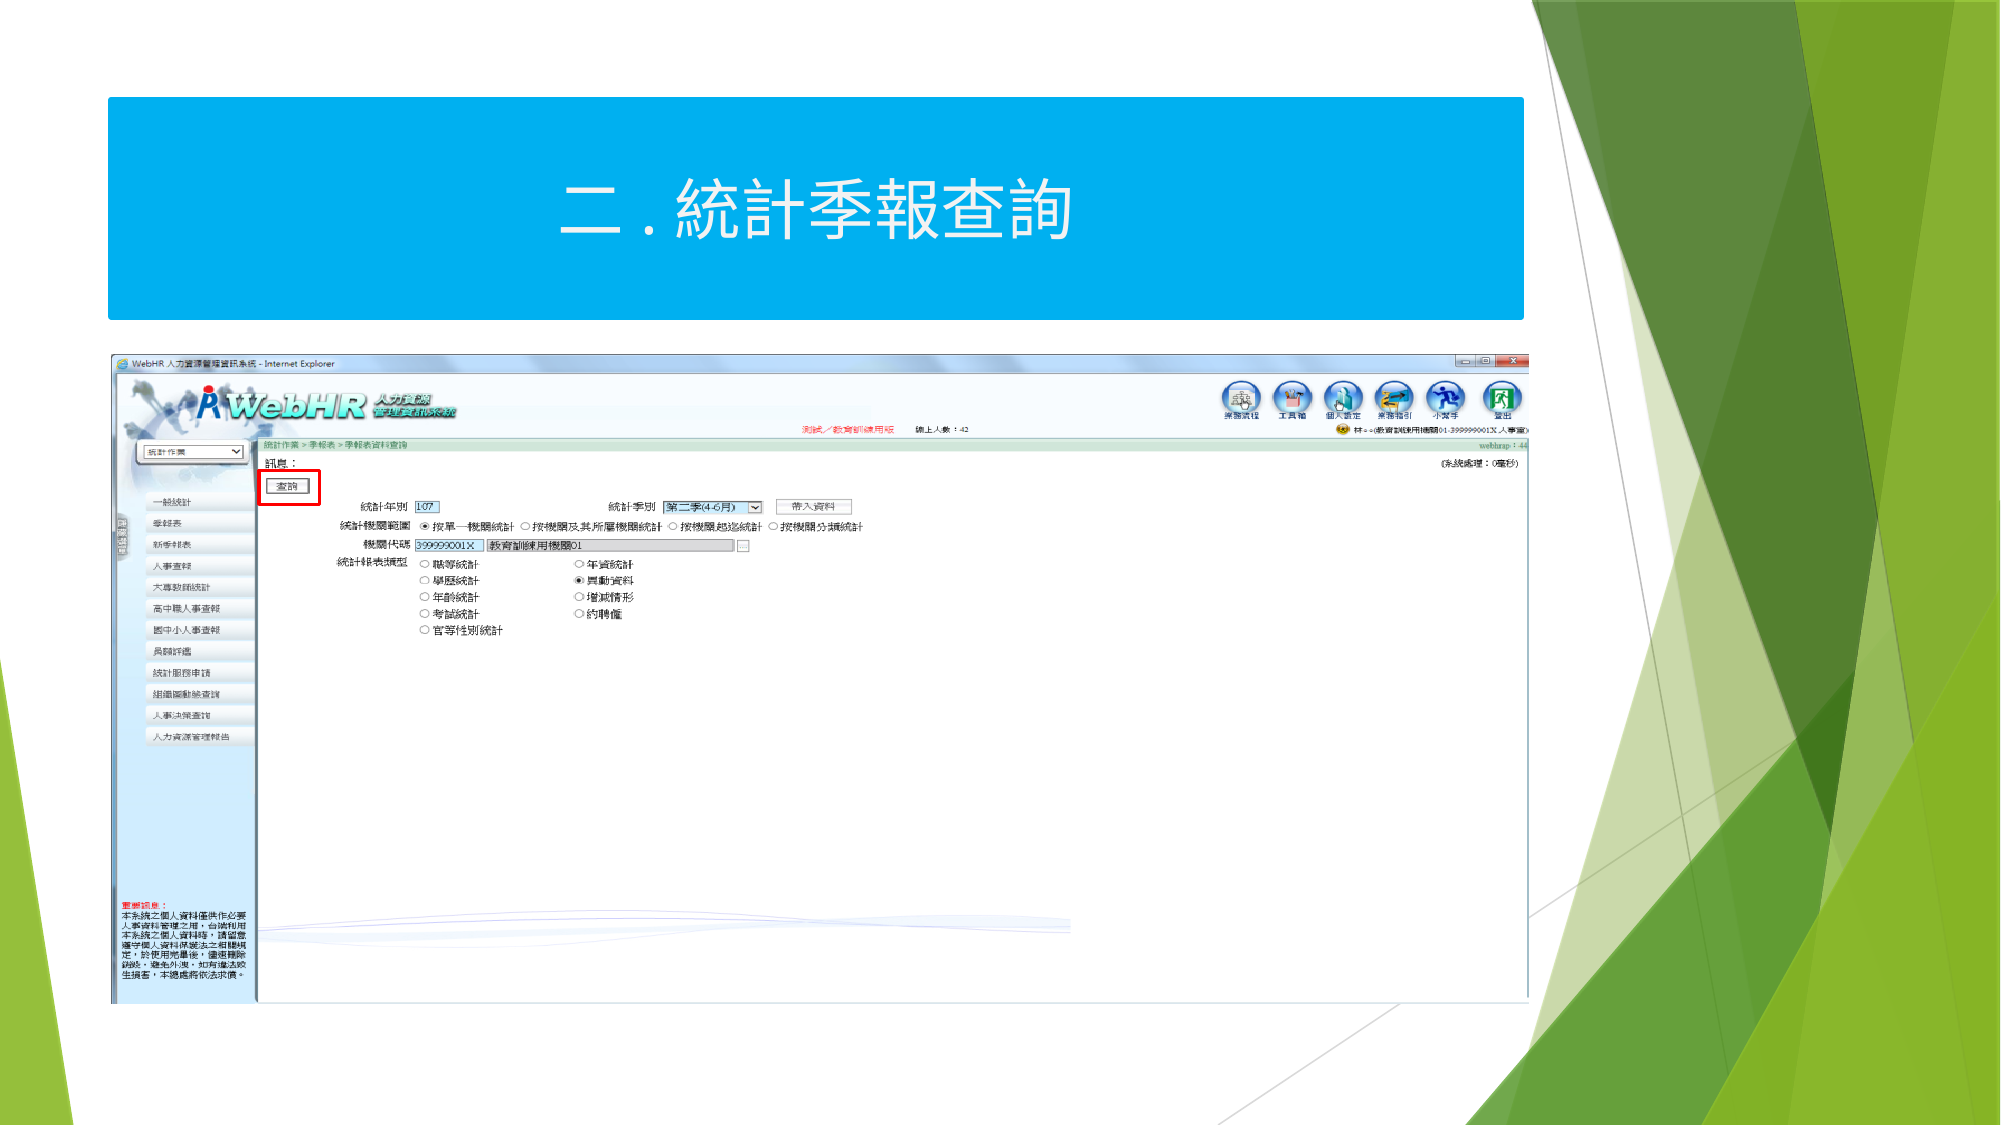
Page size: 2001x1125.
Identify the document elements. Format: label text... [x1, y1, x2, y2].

picture [111, 354, 1529, 1004]
title 二.統計季報查詢 [111, 99, 1522, 317]
